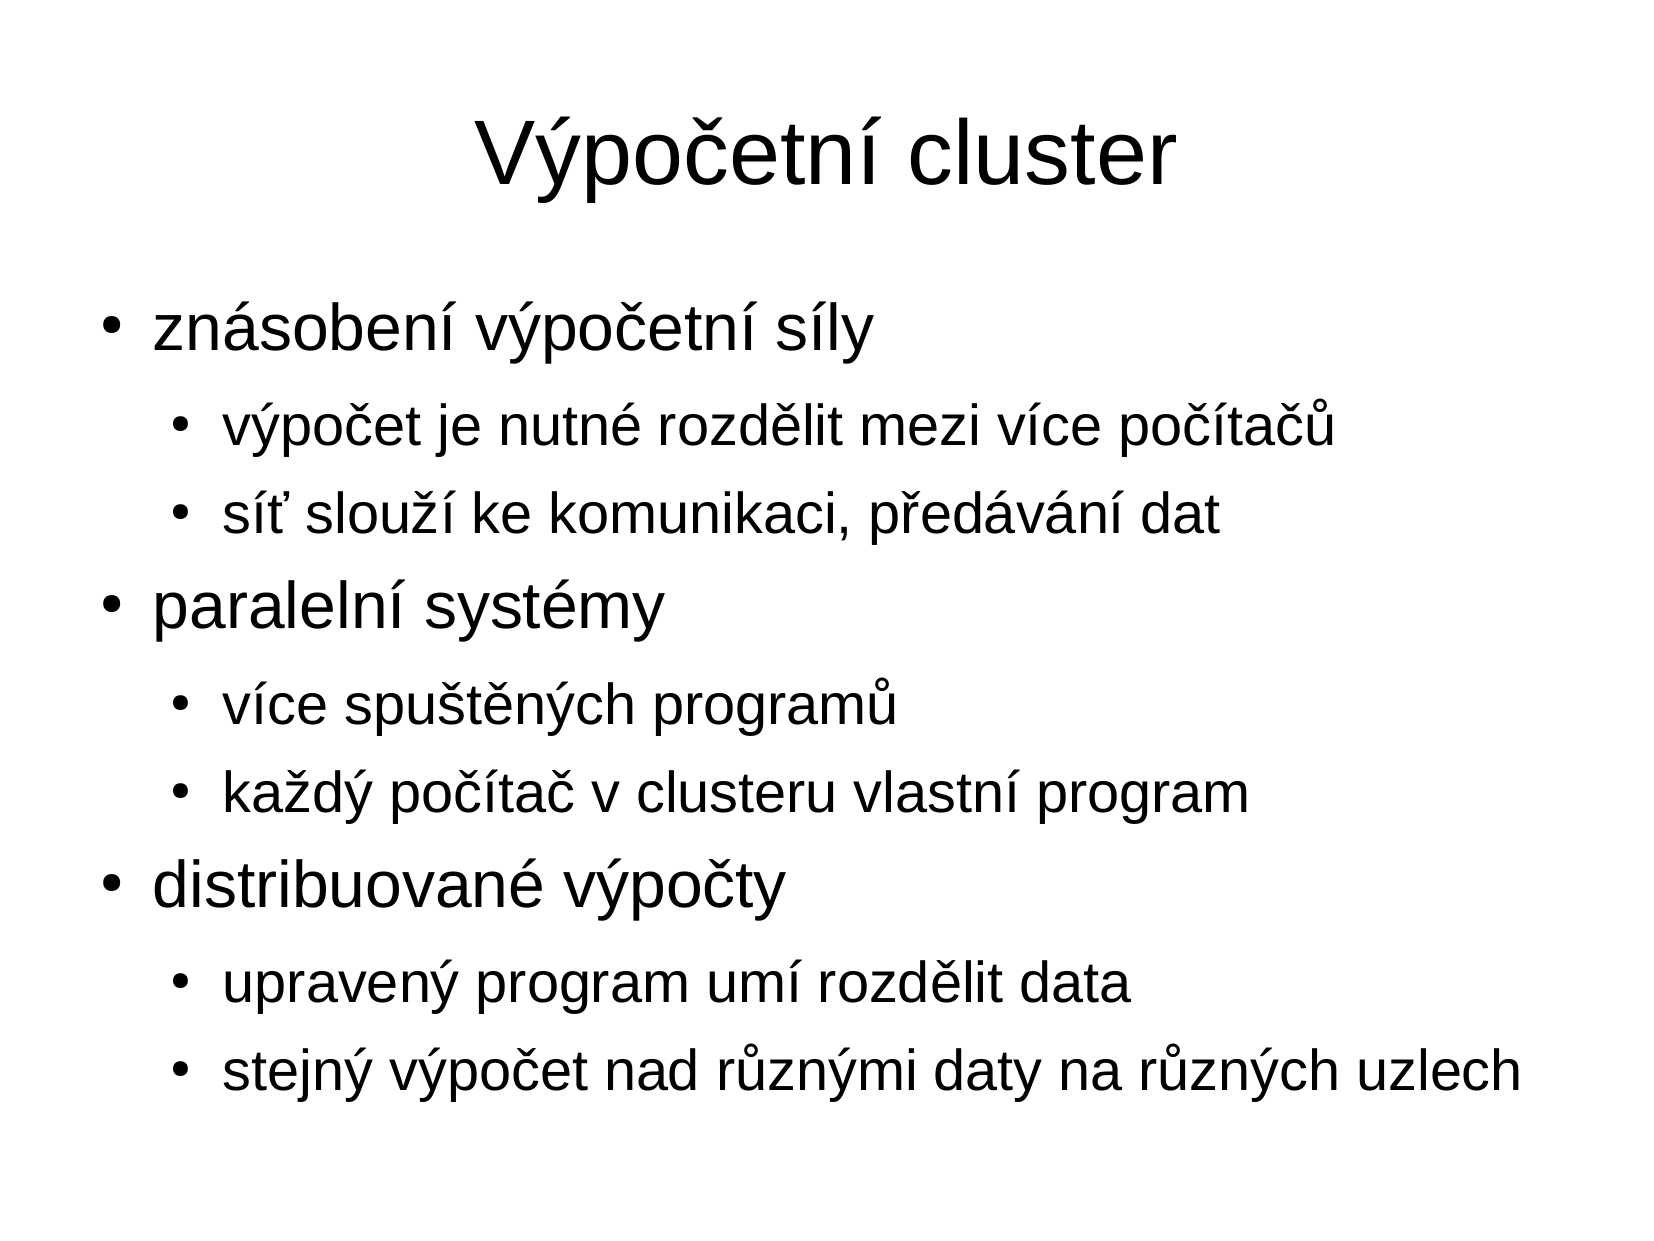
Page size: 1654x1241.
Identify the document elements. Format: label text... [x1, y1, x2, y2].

list znásobení výpočetní síly výpočet je nutné rozdělit mezi více počítačů síť slouží ke komunikaci, předávání dat paralelní systémy více spuštěných programů každý počítač v clusteru vlastní program distribuované výpočty upravený program umí rozdělit data stejný výpočet nad různými daty na různých uzlech [82, 290, 1571, 1109]
title Výpočetní cluster [82, 49, 1571, 257]
